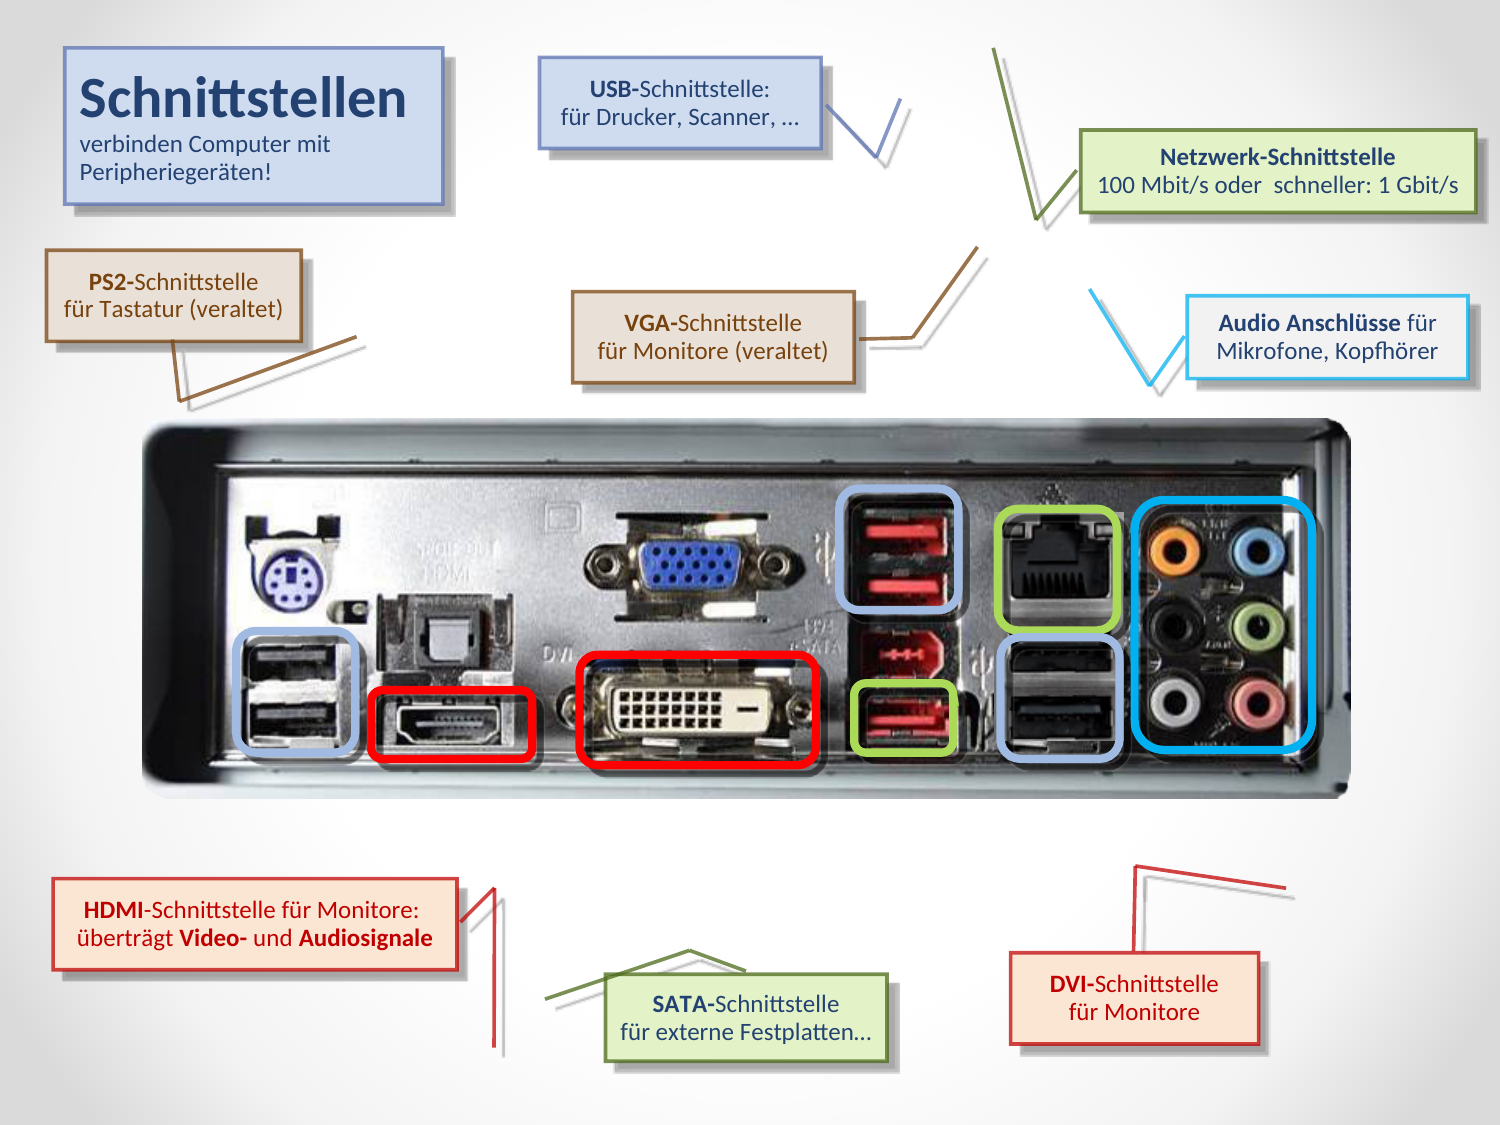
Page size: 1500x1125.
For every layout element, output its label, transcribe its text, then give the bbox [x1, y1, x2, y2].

text_box DVI-Schnittstelle für Monitore [1011, 953, 1259, 1044]
picture [0, 0, 1500, 1125]
text_box Netzwerk-Schnittstelle 100 Mbit/s oder schneller: 1 Gbit/s [1081, 130, 1476, 213]
text_box PS2-Schnittstelle für Tastatur (veraltet) [47, 250, 357, 402]
text_box USB-Schnittstelle: für Drucker, Scanner, … [540, 57, 821, 149]
text_box HDMI-Schnittstelle für Monitore: überträgt Video- und Audiosignale [53, 879, 457, 970]
text_box VGA-Schnittstelle für Monitore (veraltet) [573, 292, 854, 383]
text_box Schnittstellen verbinden Computer mit Peripheriegeräten! [64, 47, 443, 205]
text_box SATA-Schnittstelle für externe Festplatten… [545, 950, 887, 1061]
text_box Audio Anschlüsse für Mikrofone, Kopfhörer [1187, 296, 1468, 379]
